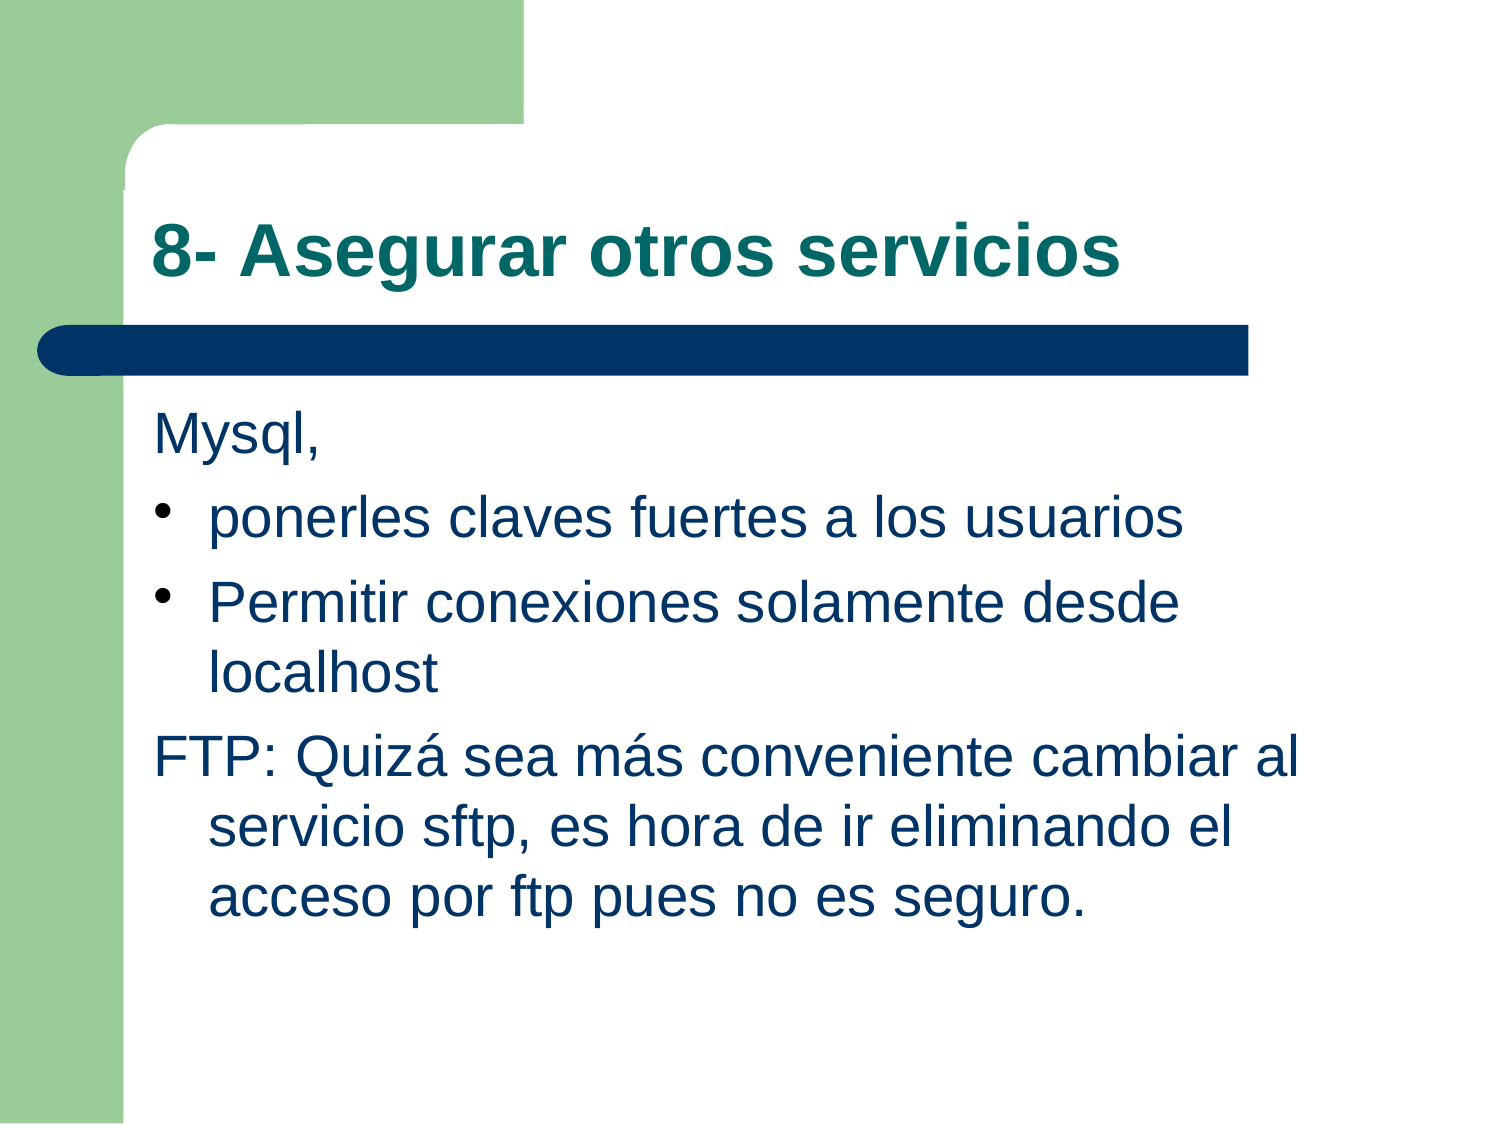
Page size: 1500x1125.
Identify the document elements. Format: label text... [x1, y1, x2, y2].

list Mysql, ponerles claves fuertes a los usuarios Permitir conexiones solamente desde localhost FTP: Quizá sea más conveniente cambiar al servicio sftp, es hora de ir eliminando el acceso por ftp pues no es seguro. [137, 387, 1399, 1125]
title 8- Asegurar otros servicios [136, 136, 1413, 300]
